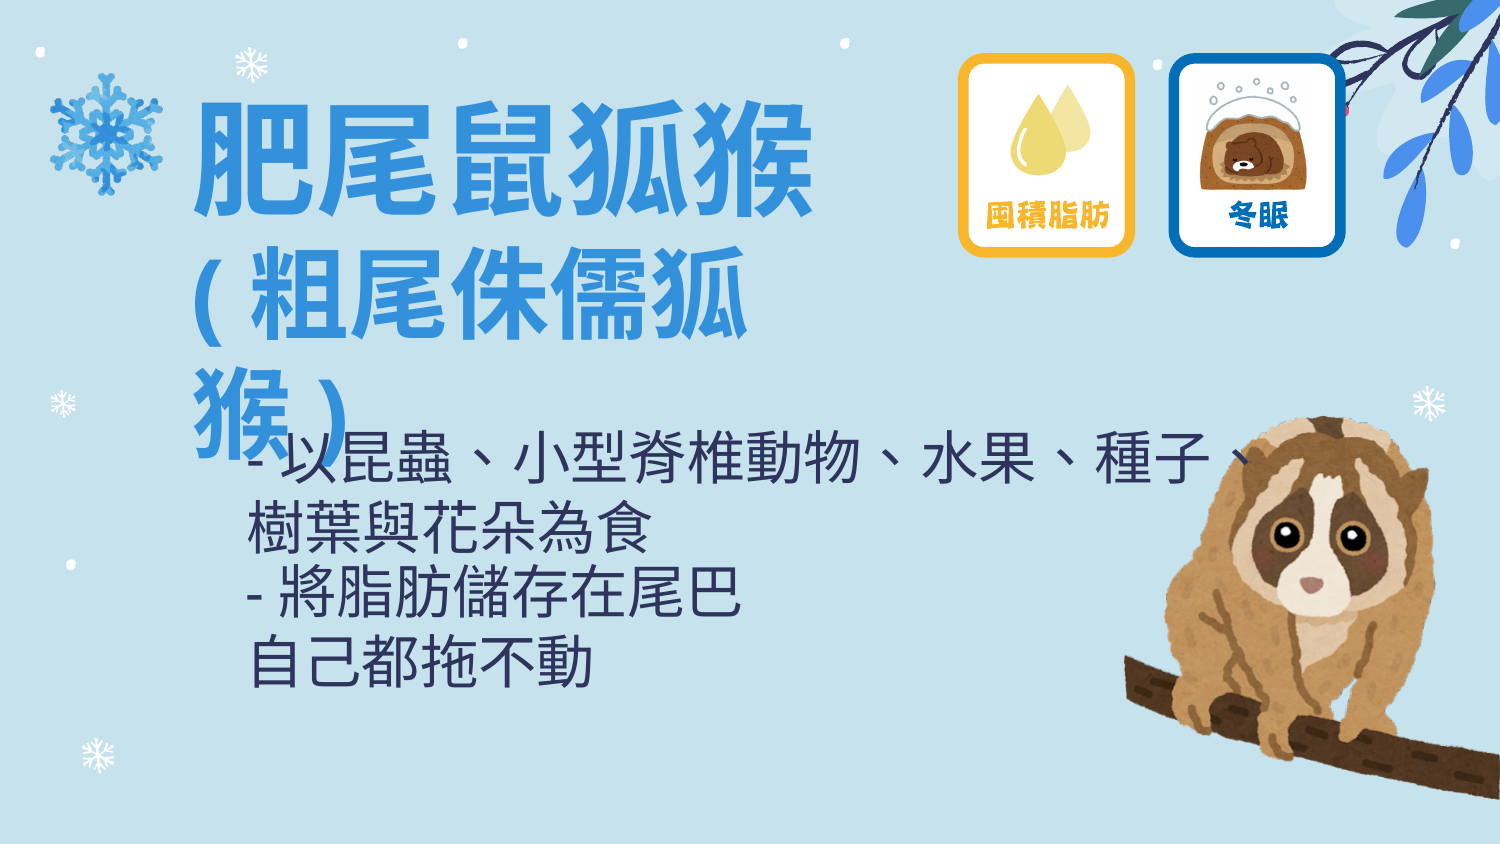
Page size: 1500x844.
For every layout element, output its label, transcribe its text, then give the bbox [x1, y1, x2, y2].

picture [957, 52, 1136, 258]
text_box -將脂肪儲存在尾巴自己都拖不動 [230, 540, 799, 696]
picture [1116, 405, 1500, 806]
title 肥尾鼠狐猴(粗尾侏儒狐猴) [176, 66, 888, 338]
picture [1168, 52, 1346, 258]
picture [38, 66, 177, 204]
text_box -以昆蟲、小型脊椎動物、水果、種子、樹葉與花朵為食 [231, 405, 1237, 500]
